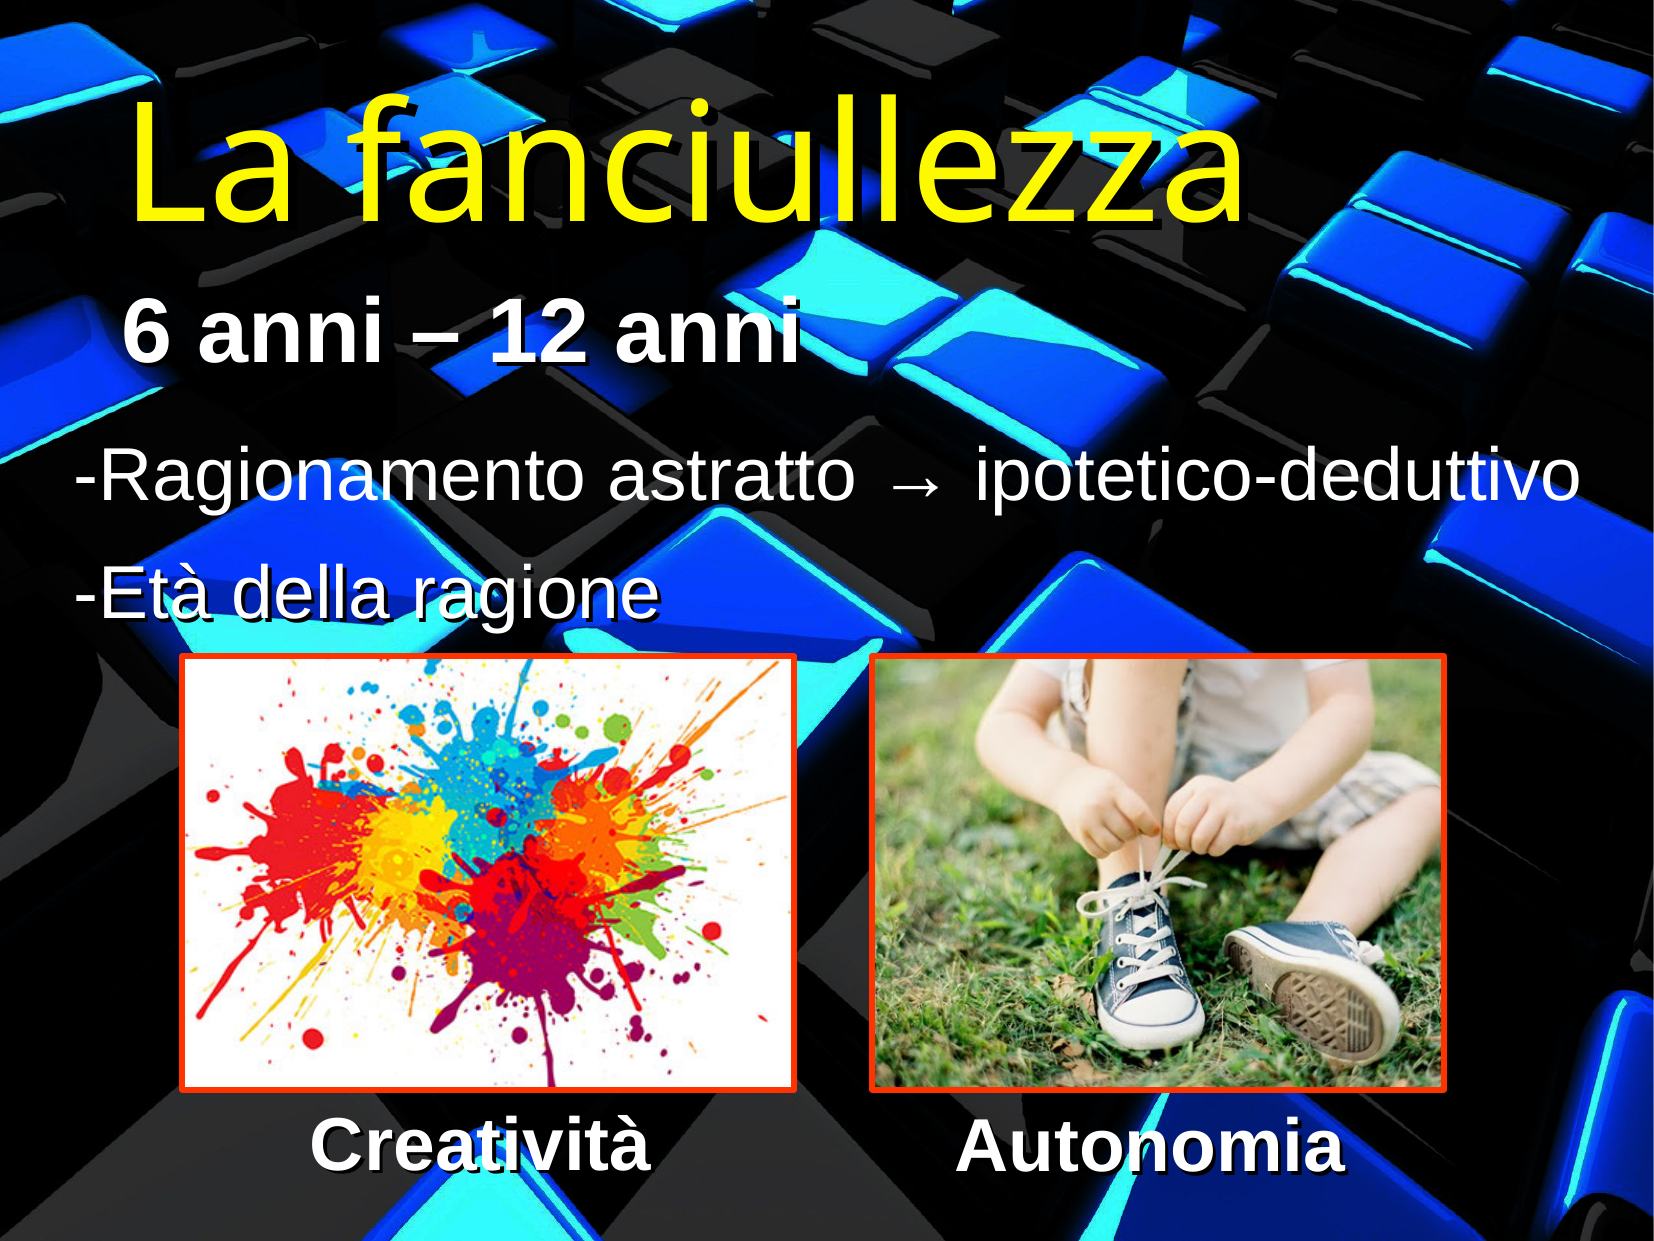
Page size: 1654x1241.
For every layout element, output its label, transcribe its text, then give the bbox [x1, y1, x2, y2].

text_box -Età della ragione [59, 543, 827, 650]
text_box Autonomia [939, 1096, 1377, 1196]
picture [0, 0, 1654, 1241]
text_box Creatività [295, 1094, 674, 1194]
text_box La fanciullezza [106, 35, 1465, 425]
text_box 6 anni – 12 anni [106, 271, 1016, 425]
text_box -Ragionamento astratto → ipotetico-deduttivo [59, 425, 1619, 608]
